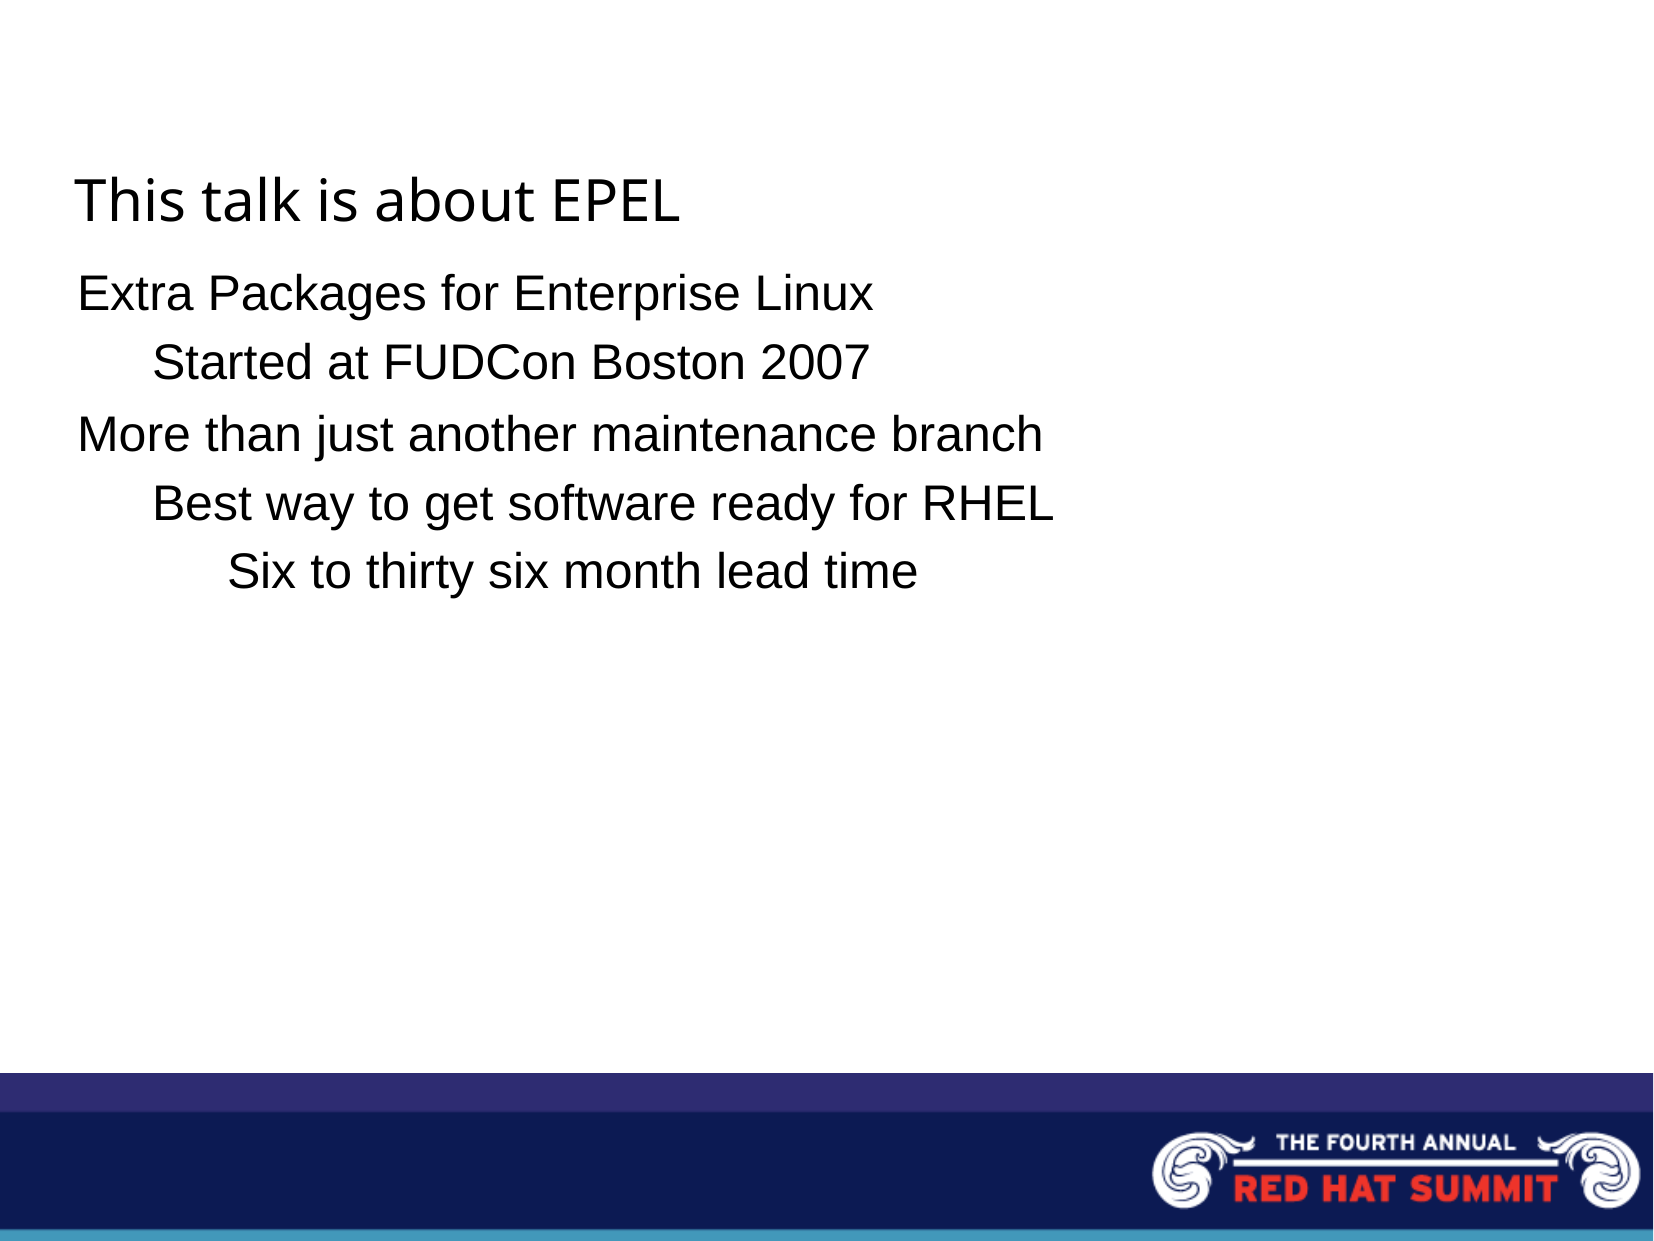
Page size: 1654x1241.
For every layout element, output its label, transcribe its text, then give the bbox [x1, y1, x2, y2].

list Extra Packages for Enterprise Linux Started at FUDCon Boston 2007 More than just another maintenance branch Best way to get software ready for RHEL Six to thirty six month lead time [77, 264, 1500, 1174]
title This talk is about EPEL [74, 140, 1506, 259]
picture [0, 1073, 1654, 1241]
